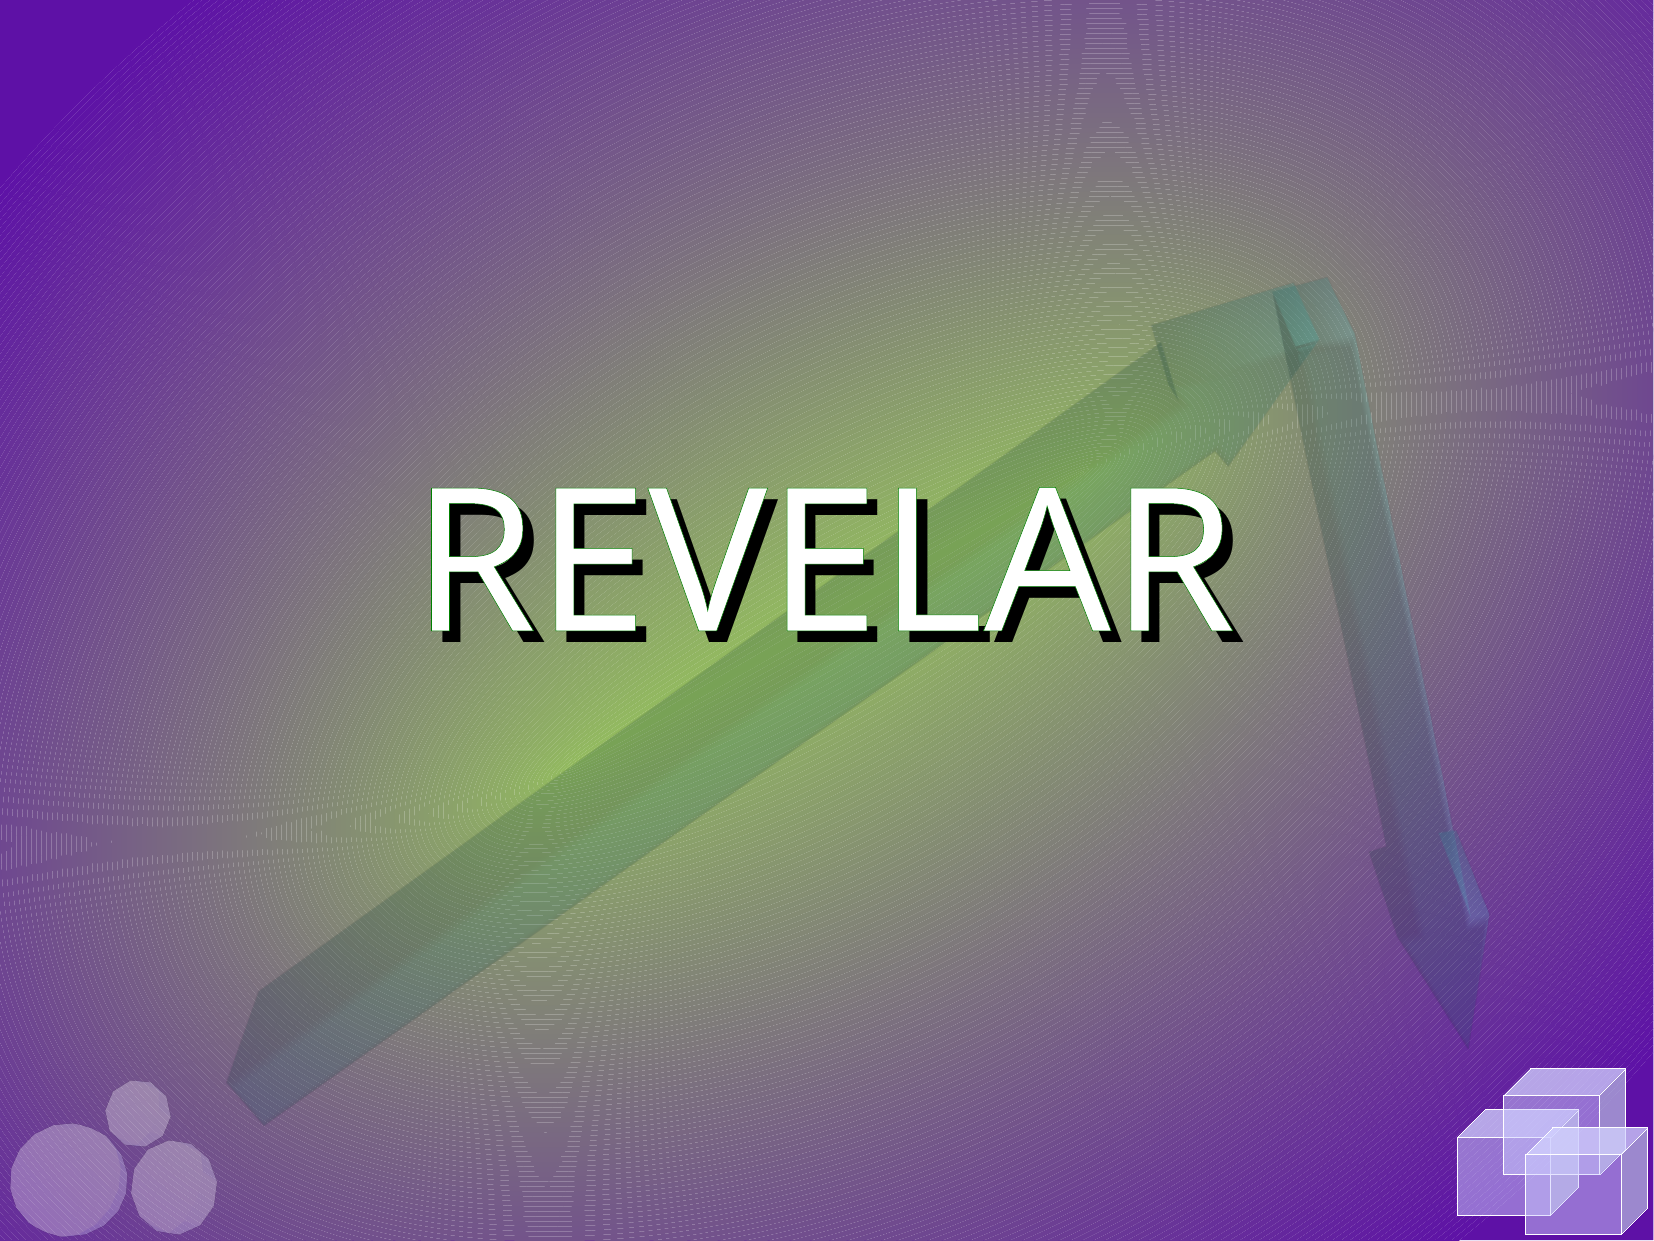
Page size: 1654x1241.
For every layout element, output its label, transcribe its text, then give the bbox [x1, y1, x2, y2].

text_box REVELAR [217, 409, 1431, 707]
